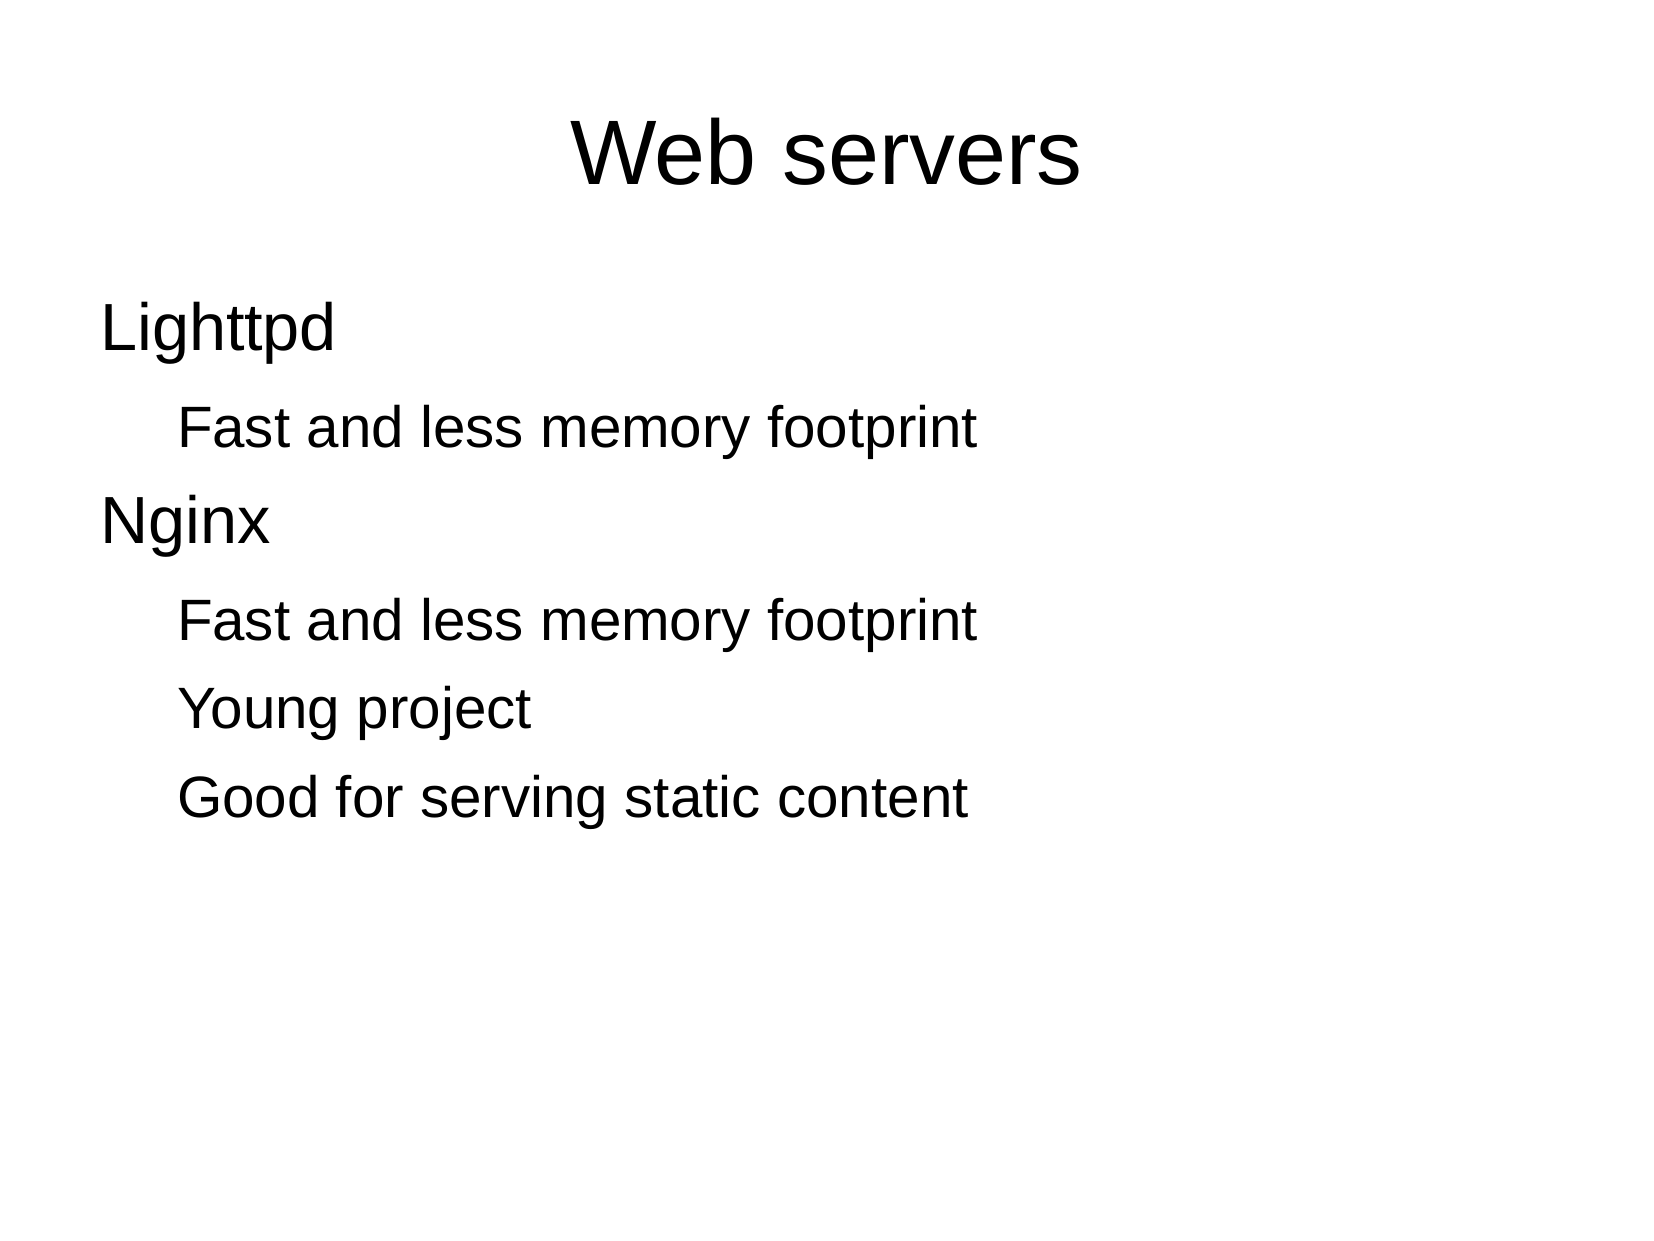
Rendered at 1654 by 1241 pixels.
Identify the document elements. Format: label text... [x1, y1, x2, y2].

title Web servers [82, 49, 1571, 257]
list Lighttpd Fast and less memory footprint Nginx Fast and less memory footprint Young project Good for serving static content [82, 290, 1571, 1094]
